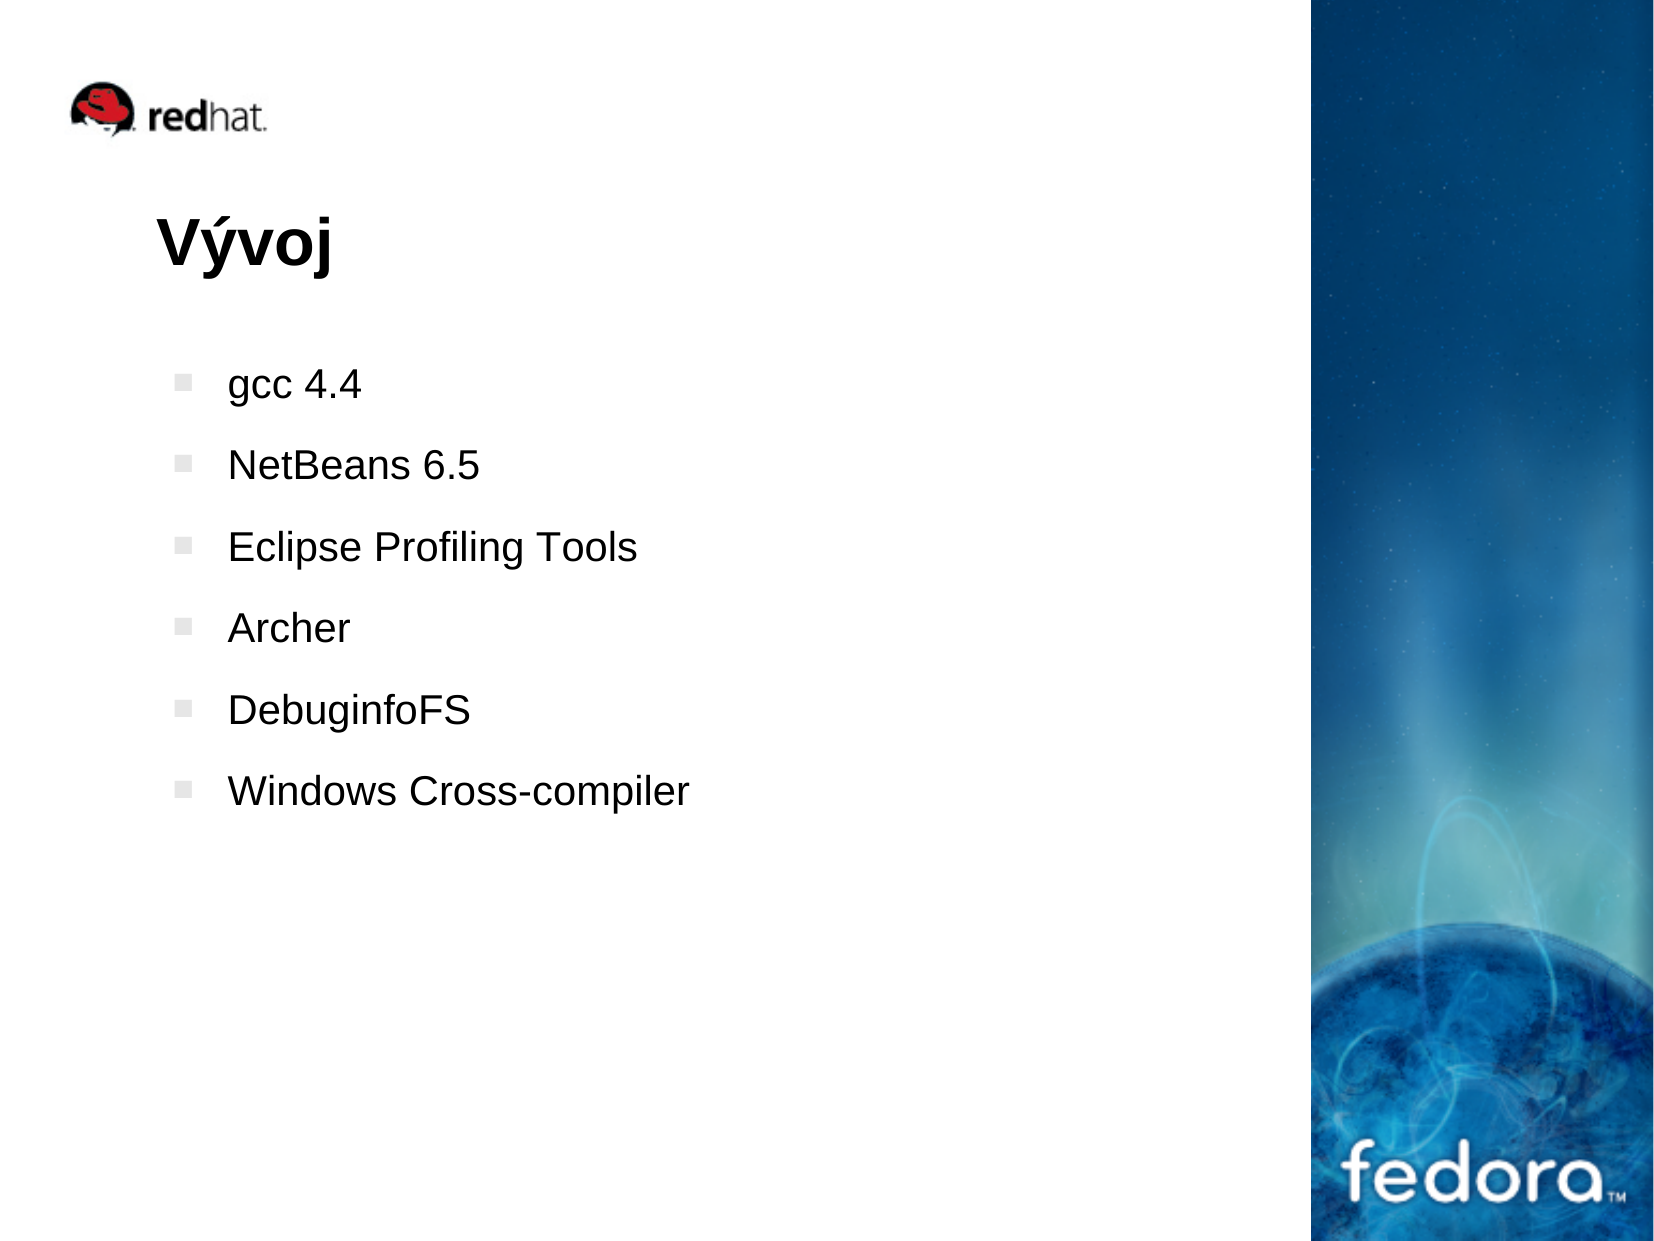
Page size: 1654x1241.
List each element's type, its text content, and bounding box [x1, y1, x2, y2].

picture [0, 0, 1654, 1241]
list gcc 4.4 NetBeans 6.5 Eclipse Profiling Tools Archer DebuginfoFS Windows Cross-compiler [156, 337, 1125, 1131]
title Vývoj [156, 196, 1311, 288]
